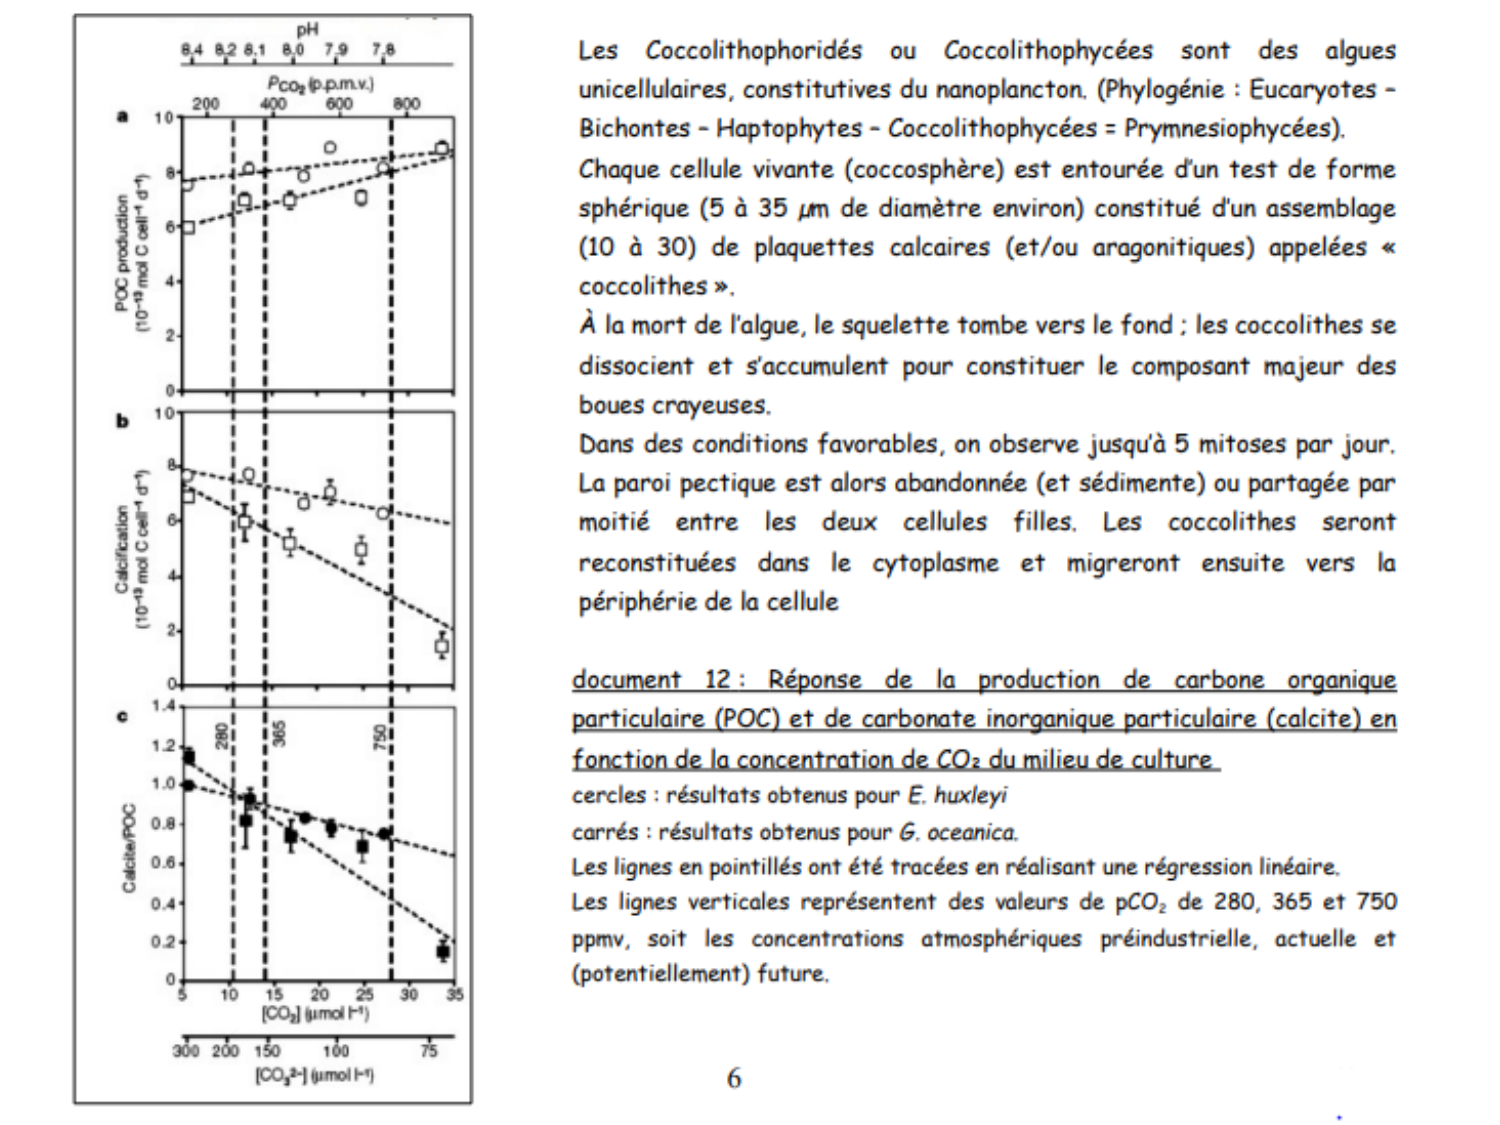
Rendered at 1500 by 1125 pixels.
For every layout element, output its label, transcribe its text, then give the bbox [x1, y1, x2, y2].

text_box A.V [1363, 1, 1488, 63]
picture [46, 12, 1441, 1125]
